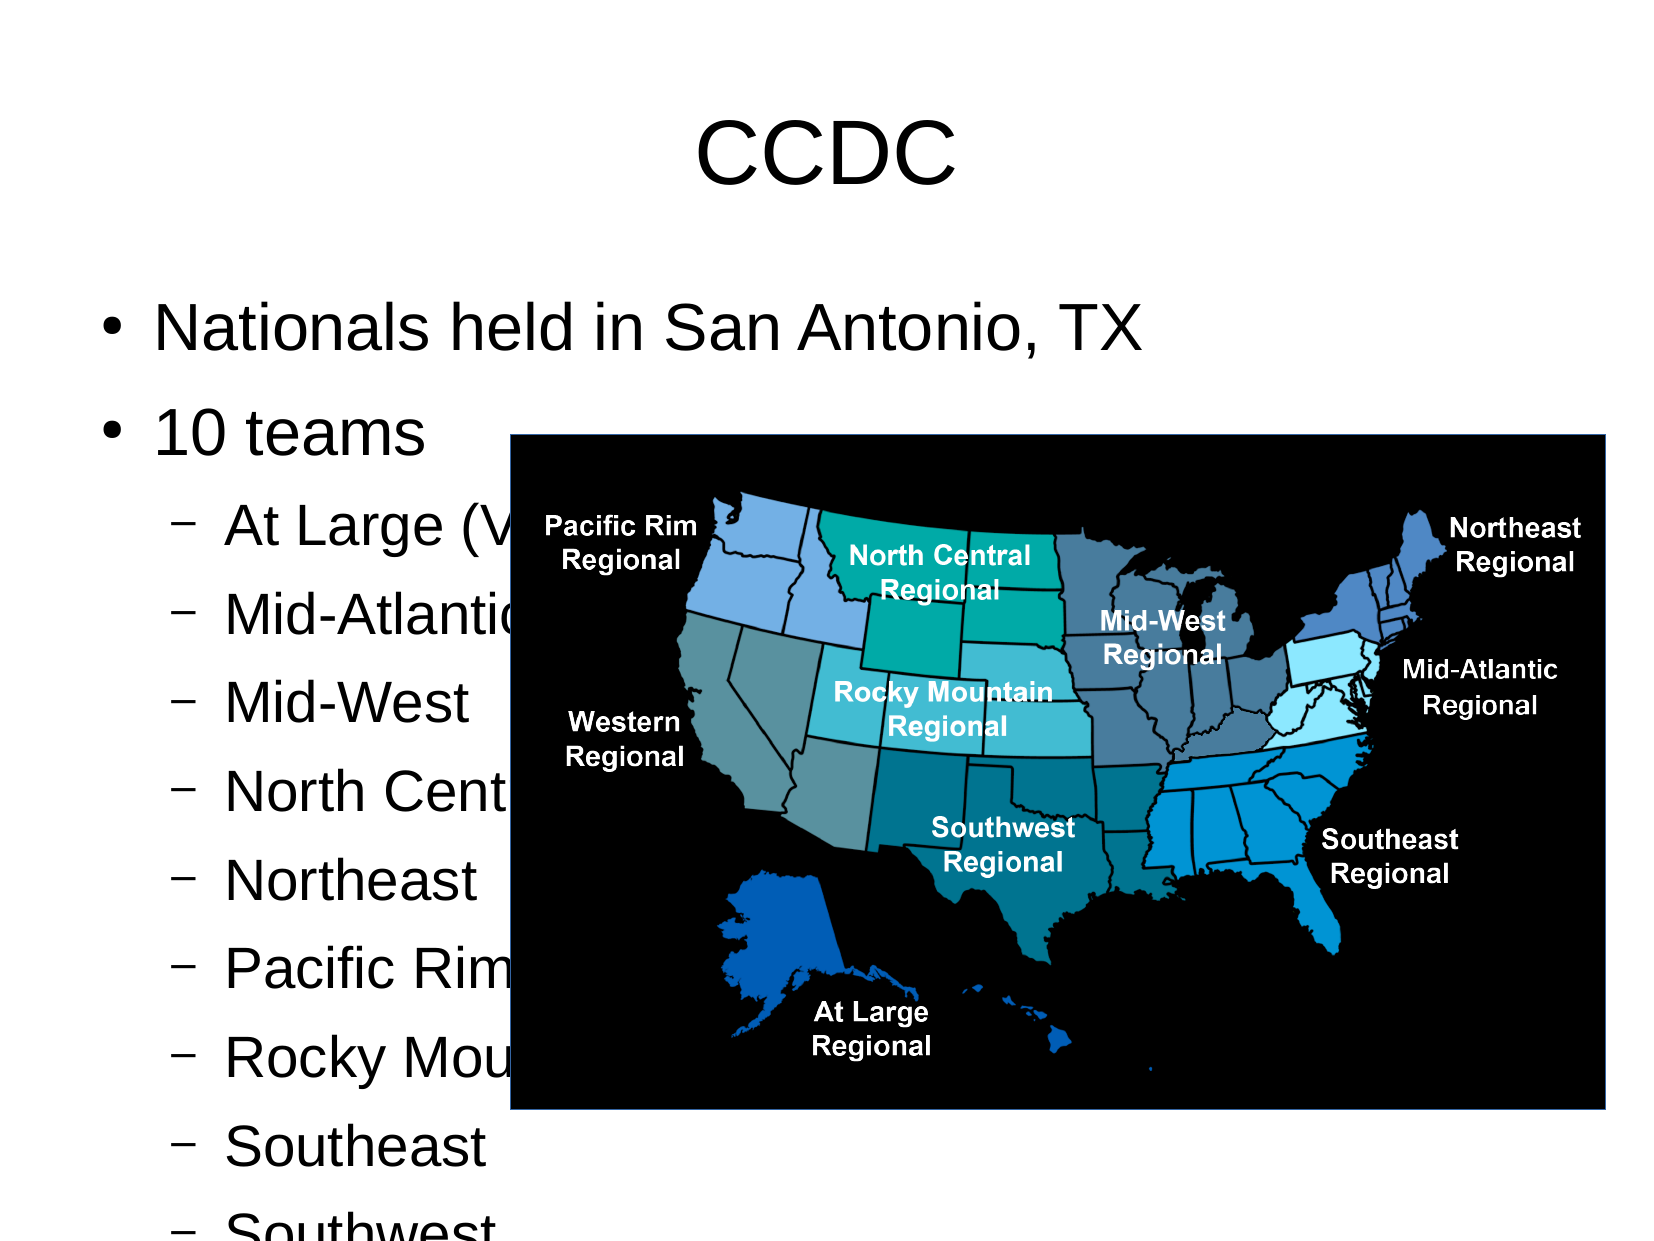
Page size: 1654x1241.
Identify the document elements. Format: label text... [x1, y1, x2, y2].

list Nationals held in San Antonio, TX 10 teams At Large (Virtual) Mid-Atlantic Mid-West North Central Northeast Pacific Rim Rocky Mountain Southeast Southwest Western [82, 290, 1571, 1010]
title CCDC [82, 49, 1571, 257]
text_box [1601, 434, 1606, 1110]
picture [522, 396, 1601, 1166]
text_box [510, 434, 522, 1110]
